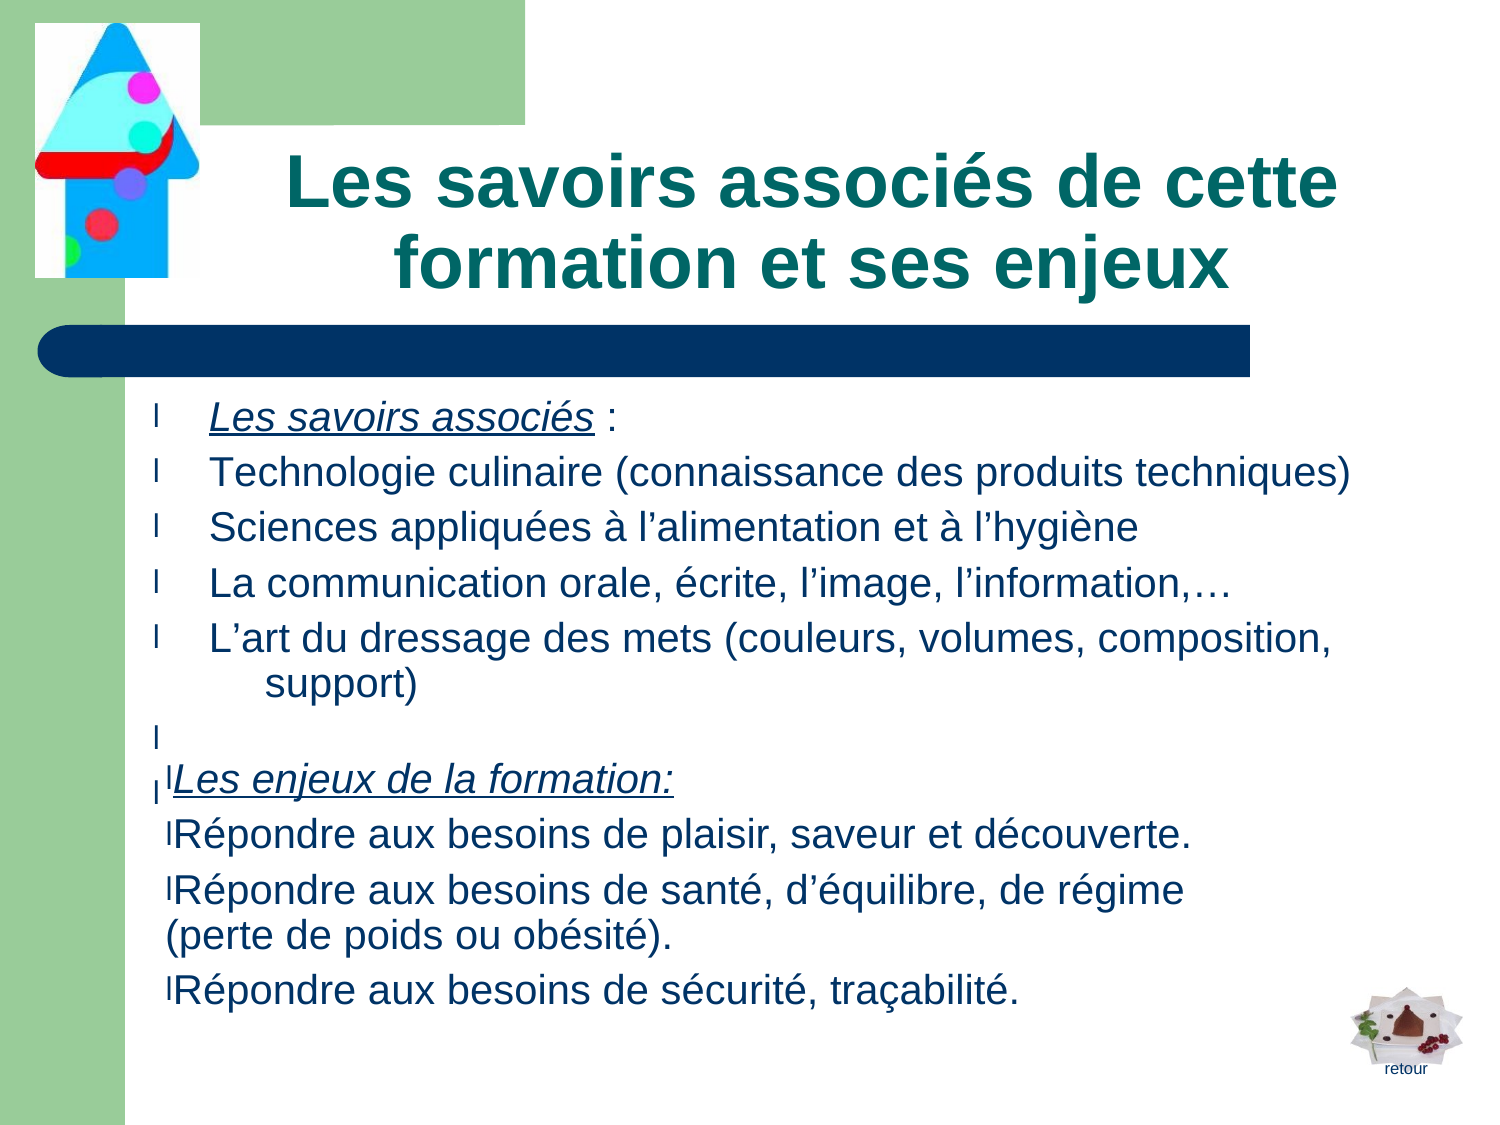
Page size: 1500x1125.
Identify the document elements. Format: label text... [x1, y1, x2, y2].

text_box retour [1350, 1050, 1463, 1086]
title Les savoirs associés de cette formation et ses enjeux [125, 125, 1500, 313]
list Les savoirs associés : Technologie culinaire (connaissance des produits techniques) Sciences appliquées à l’alimentation et à l’hygiène La communication orale, écrite, l’image, l’information,… L’art du dressage des mets (couleurs, volumes, composition, support) [137, 387, 1438, 738]
text_box Les enjeux de la formation: Répondre aux besoins de plaisir, saveur et découverte. Répondre aux besoins de santé, d’équilibre, de régime (perte de poids ou obésité). Répondre aux besoins de sécurité, traçabilité. [150, 750, 1288, 1069]
picture [1350, 987, 1463, 1050]
picture [84, 208, 119, 242]
picture [35, 23, 200, 278]
